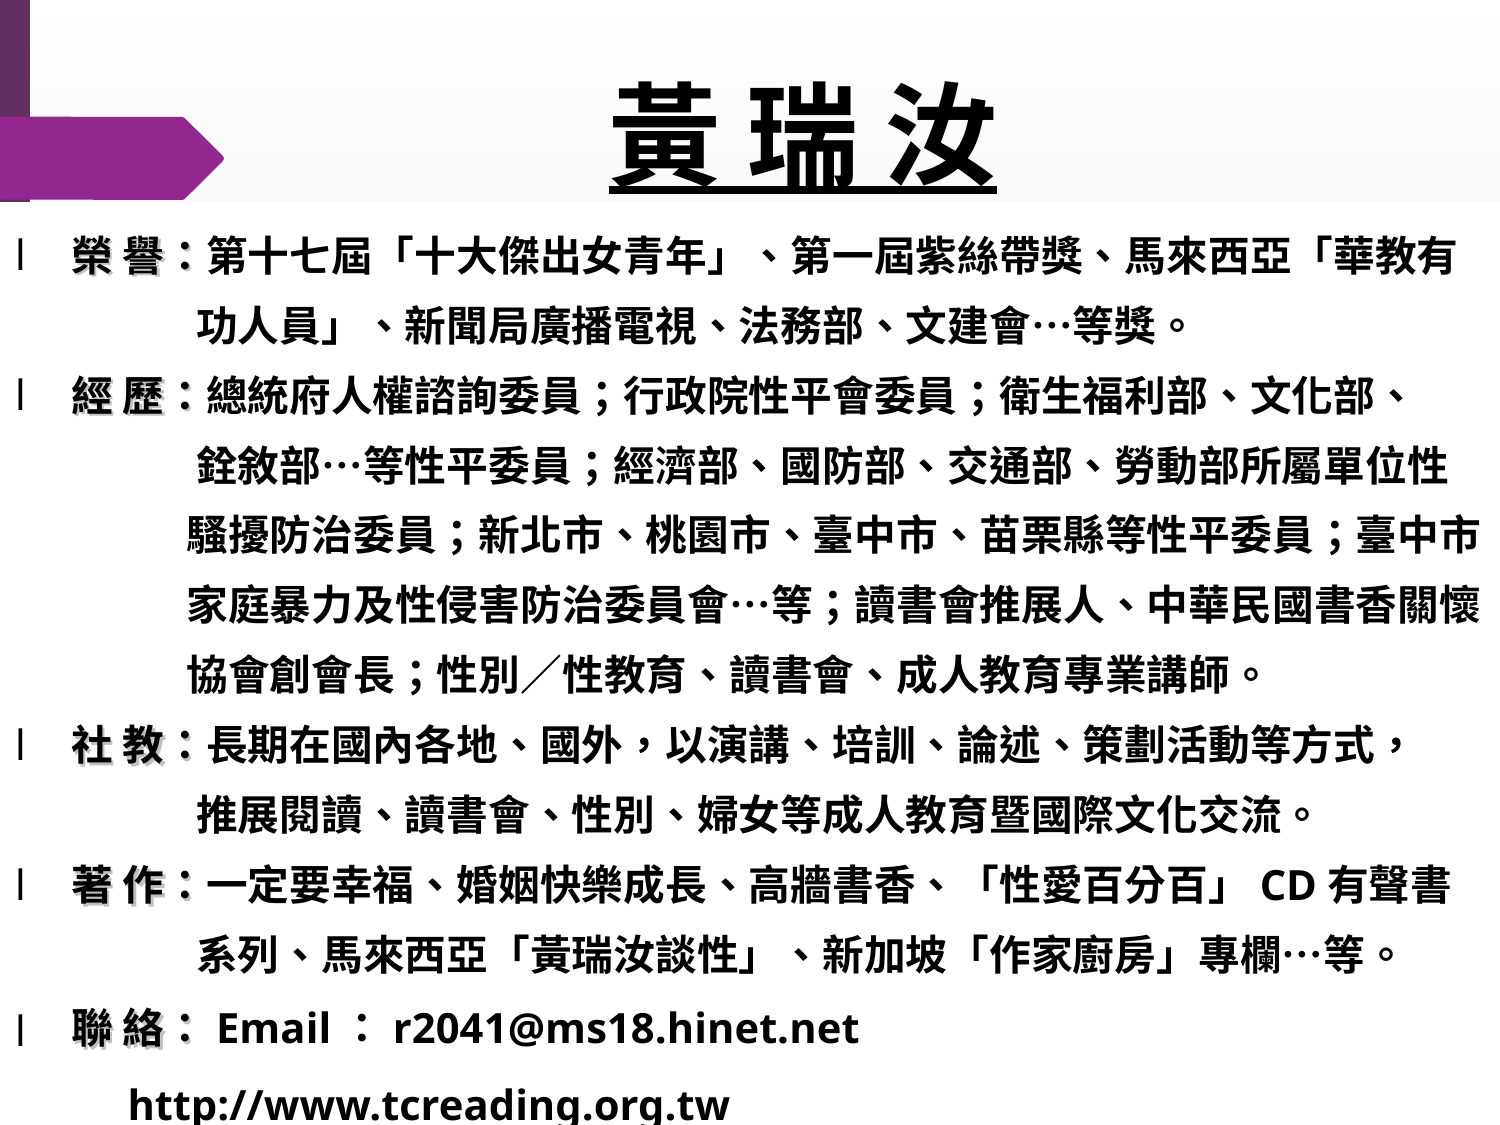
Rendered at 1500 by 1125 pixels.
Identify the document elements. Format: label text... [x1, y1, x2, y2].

text_box 榮 譽：第十七屆「十大傑出女青年」、第一屆紫絲帶獎、馬來西亞「華教有 功人員」、新聞局廣播電視、法務部、文建會…等獎。 經 歷：總統府人權諮詢委員；行政院性平會委員；衛生福利部、文化部、 銓敘部…等性平委員；經濟部、國防部、交通部、勞動部所屬單位性 騷擾防治委員；新北市、桃園市、臺中市、苗栗縣等性平委員；臺中市 家庭暴力及性侵害防治委員會…等；讀書會推展人、中華民國書香關懷 協會創會長；性別／性教育、讀書會、成人教育專業講師。 社 教：長期在國內各地、國外，以演講、培訓、論述、策劃活動等方式， 推展閱讀、讀書會、性別、婦女等成人教育暨國際文化交流。 著 作：一定要幸福、婚姻快樂成長、高牆書香、「性愛百分百」CD有聲書 系列、馬來西亞「黃瑞汝談性」、新加坡「作家廚房」專欄…等。 聯 絡：Email：r2041@ms18.hinet.net http://www.tcreading.org.tw [0, 202, 1500, 1125]
text_box 黃 瑞 汝 [230, 30, 1189, 195]
